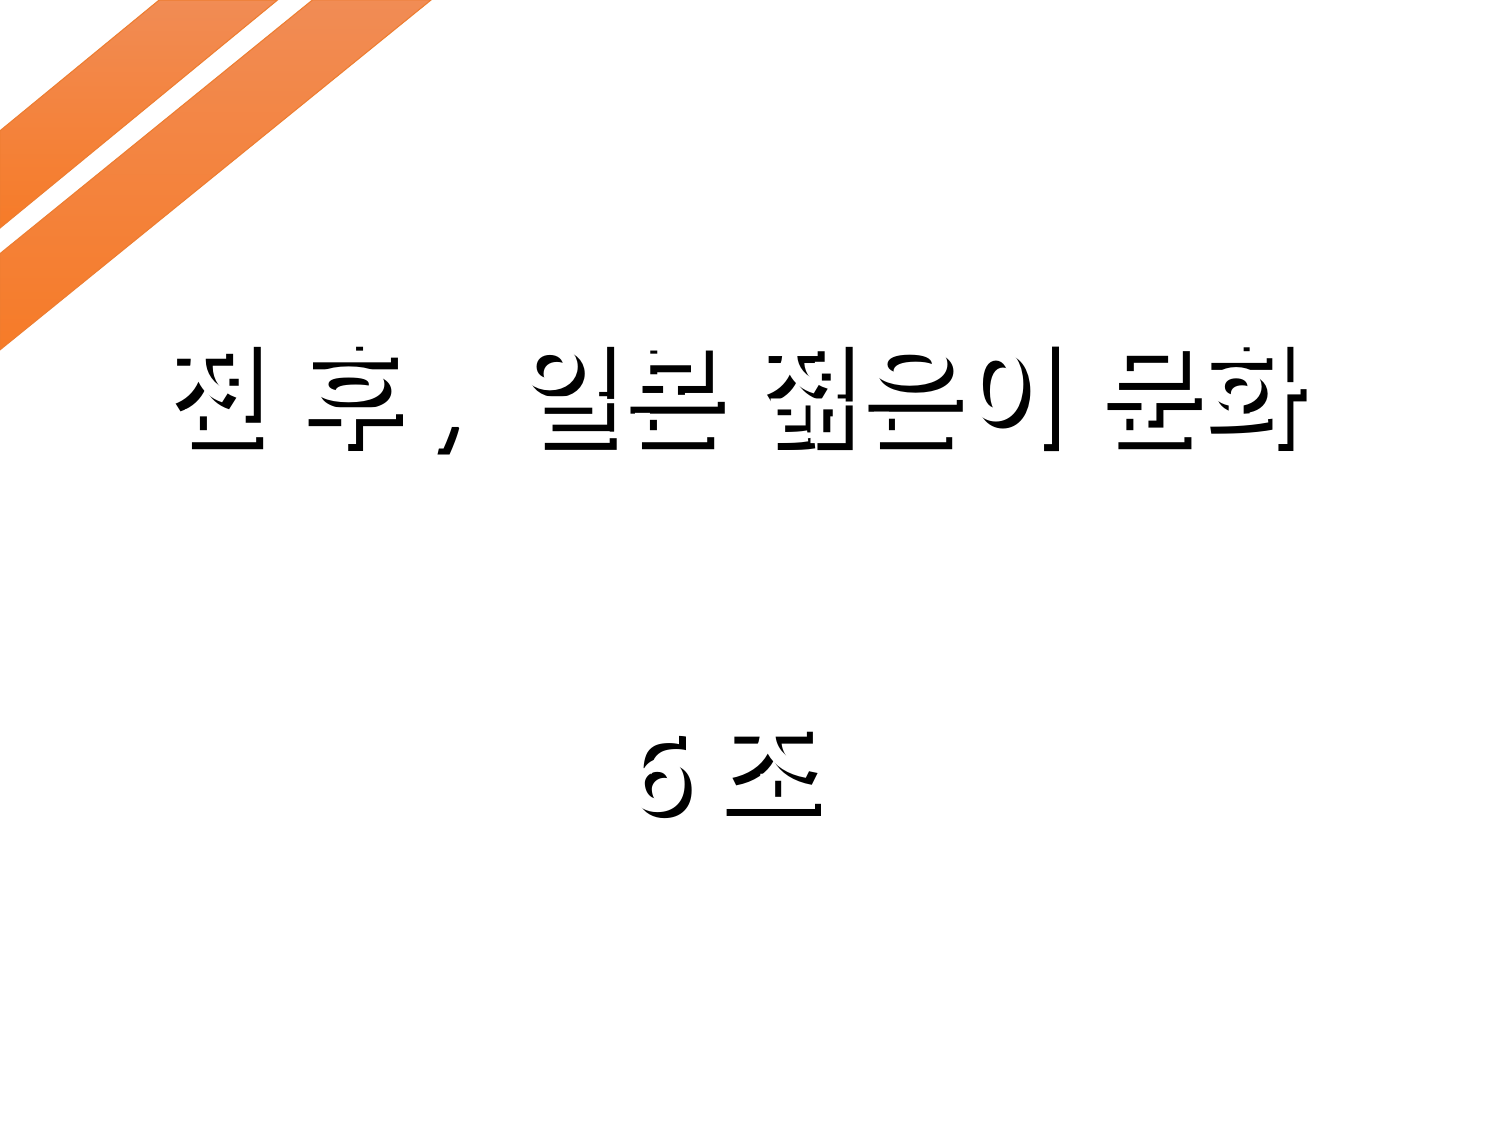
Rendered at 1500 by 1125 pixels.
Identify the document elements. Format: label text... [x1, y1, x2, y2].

text_box [0, 0, 278, 229]
text_box 6조 [416, 691, 1028, 844]
text_box [0, 0, 431, 350]
text_box 전 후, 일본 젊은이 문화 [95, 329, 1371, 675]
